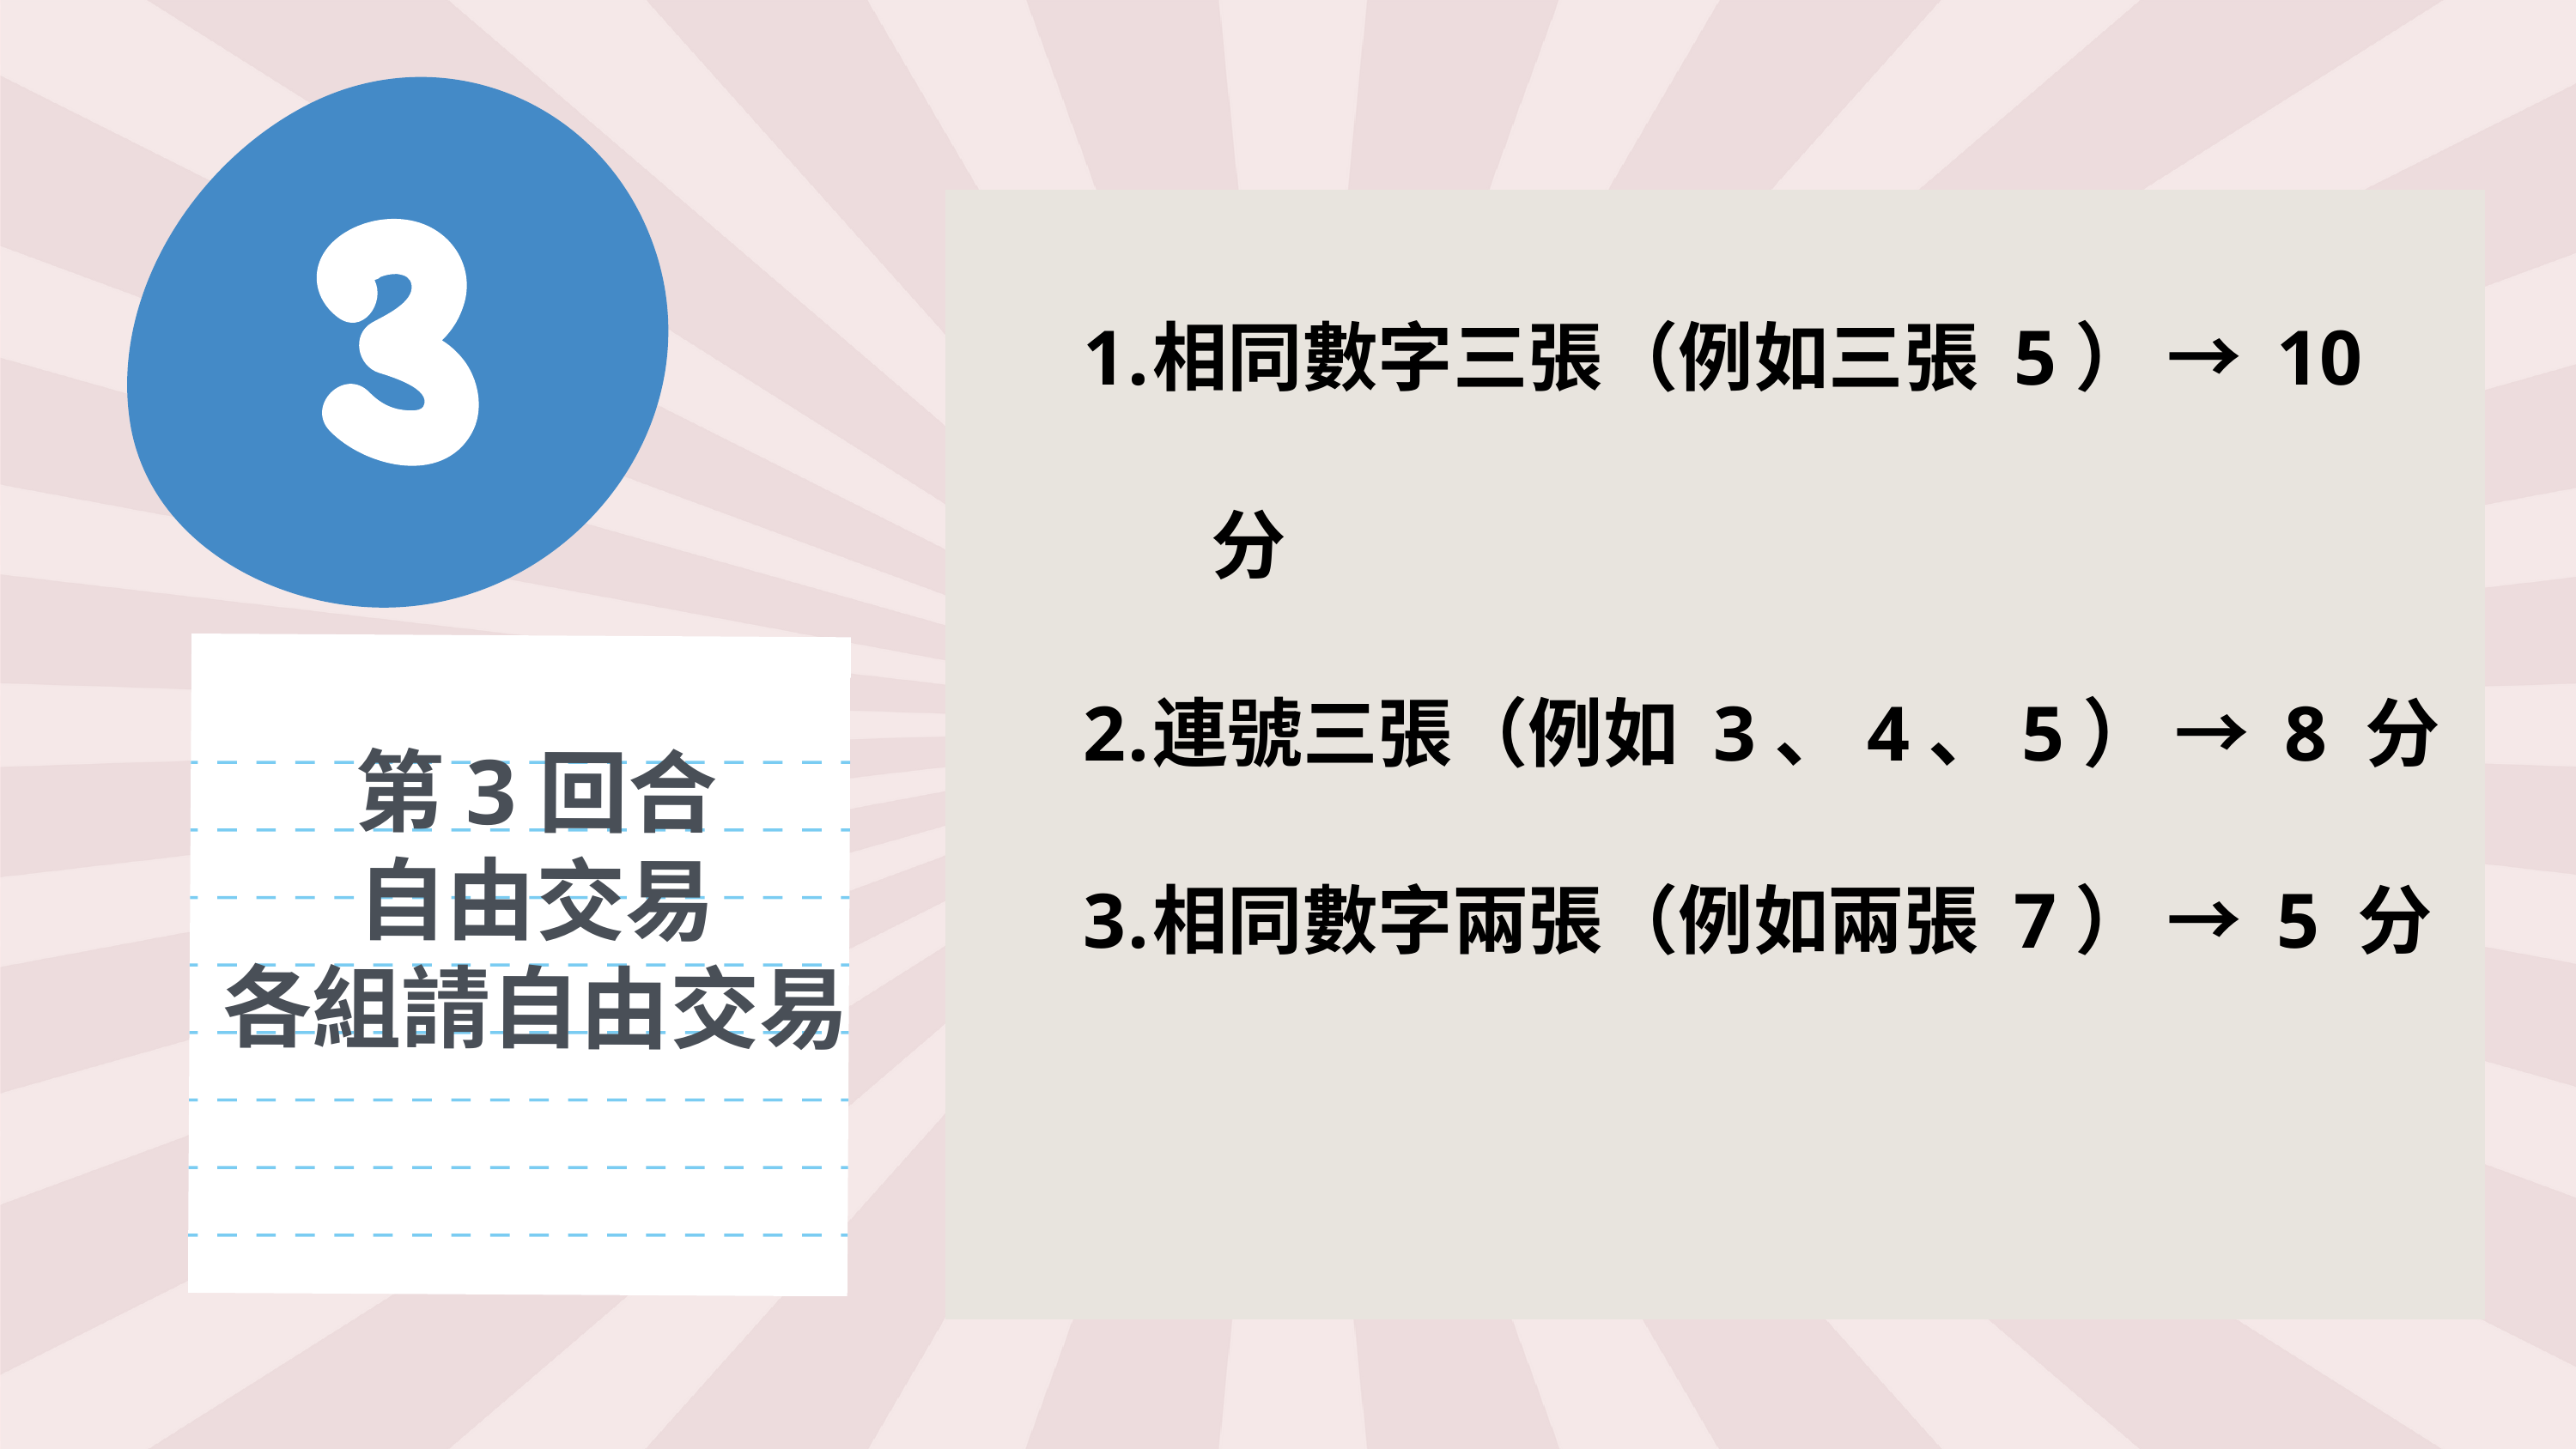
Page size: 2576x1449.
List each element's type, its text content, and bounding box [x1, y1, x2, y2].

text_box [0, 0, 2576, 1449]
text_box 第3回合 自由交易 各組請自由交易 [187, 733, 884, 1181]
text_box 相同數字三張（例如三張 5） → 10 分 連號三張（例如 3、4、5） → 8 分 相同數字兩張（例如兩張 7） → 5 分 [945, 0, 2486, 1320]
